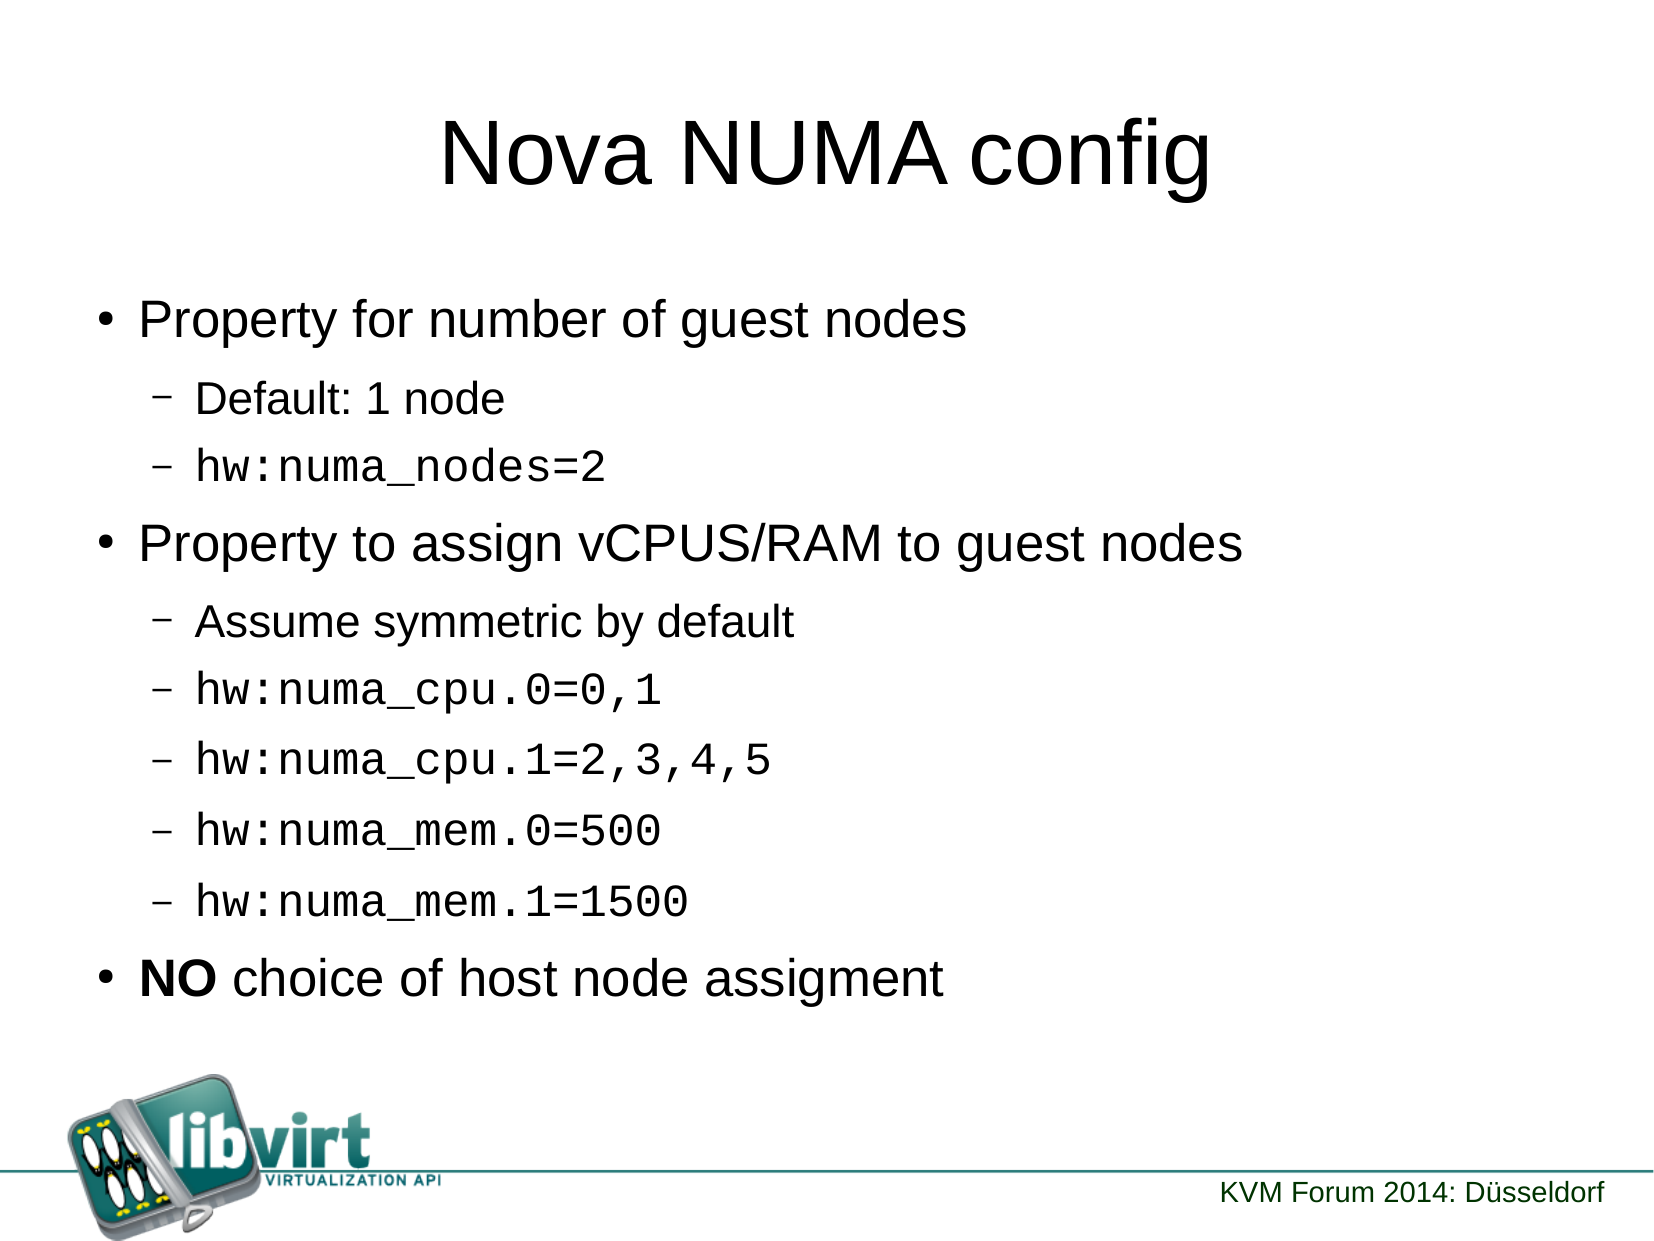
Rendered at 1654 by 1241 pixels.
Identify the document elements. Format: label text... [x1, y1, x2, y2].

picture [0, 1074, 1654, 1241]
title Nova NUMA config [82, 49, 1571, 257]
list Property for number of guest nodes Default: 1 node hw:numa_nodes=2 Property to assign vCPUS/RAM to guest nodes Assume symmetric by default hw:numa_cpu.0=0,1 hw:numa_cpu.1=2,3,4,5 hw:numa_mem.0=500 hw:numa_mem.1=1500 NO choice of host node assigment [82, 290, 1571, 1010]
